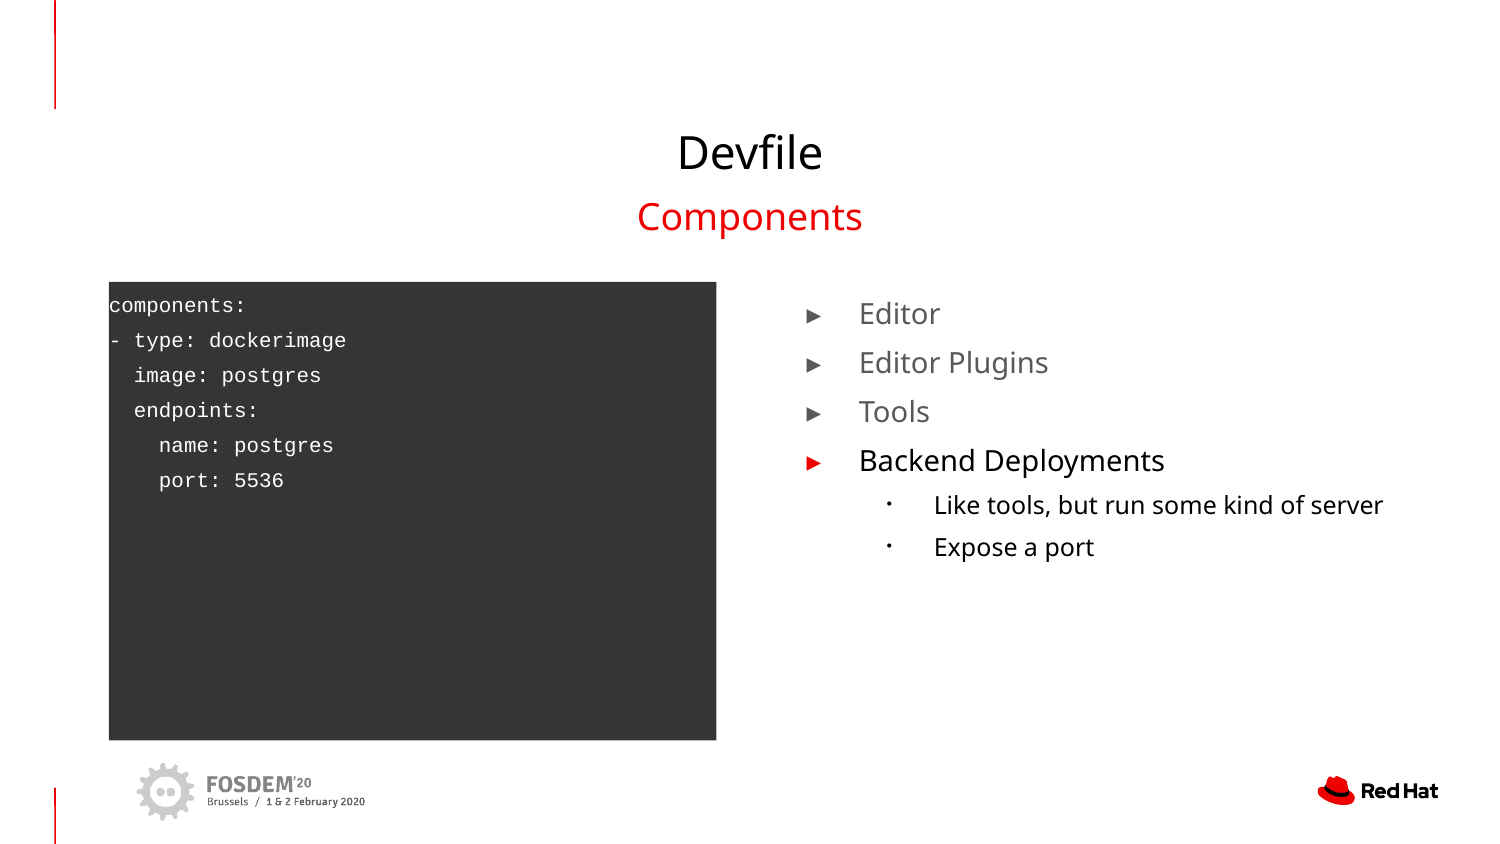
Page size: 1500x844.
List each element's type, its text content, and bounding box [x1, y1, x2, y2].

subtitle Components [108, 175, 1392, 263]
title Devfile [108, 107, 1392, 175]
picture [124, 758, 371, 825]
picture [1317, 776, 1438, 805]
list Editor Editor Plugins Tools Backend Deployments Like tools, but run some kind of server Expose a port [783, 281, 1392, 741]
list components: - type: dockerimage image: postgres endpoints: name: postgres port: 5536 [108, 281, 717, 741]
